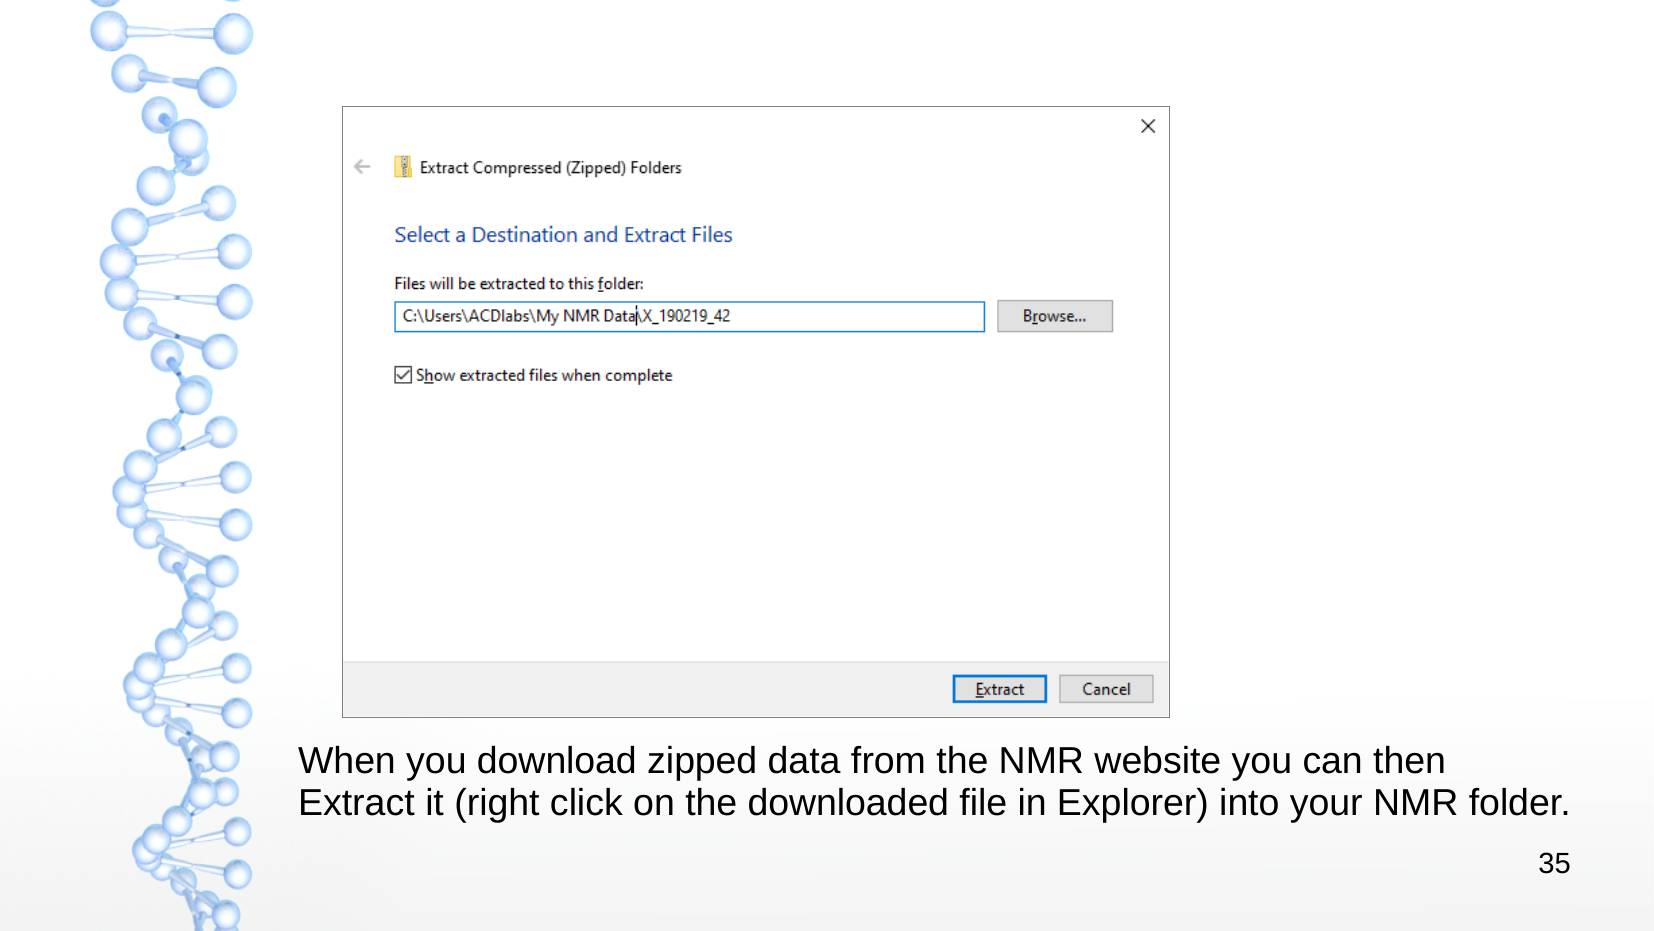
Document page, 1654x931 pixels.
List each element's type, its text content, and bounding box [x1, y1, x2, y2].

text_box When you download zipped data from the NMR website you can then Extract it (right click on the downloaded file in Explorer) into your NMR folder. [283, 732, 1587, 832]
picture [0, 0, 1654, 931]
